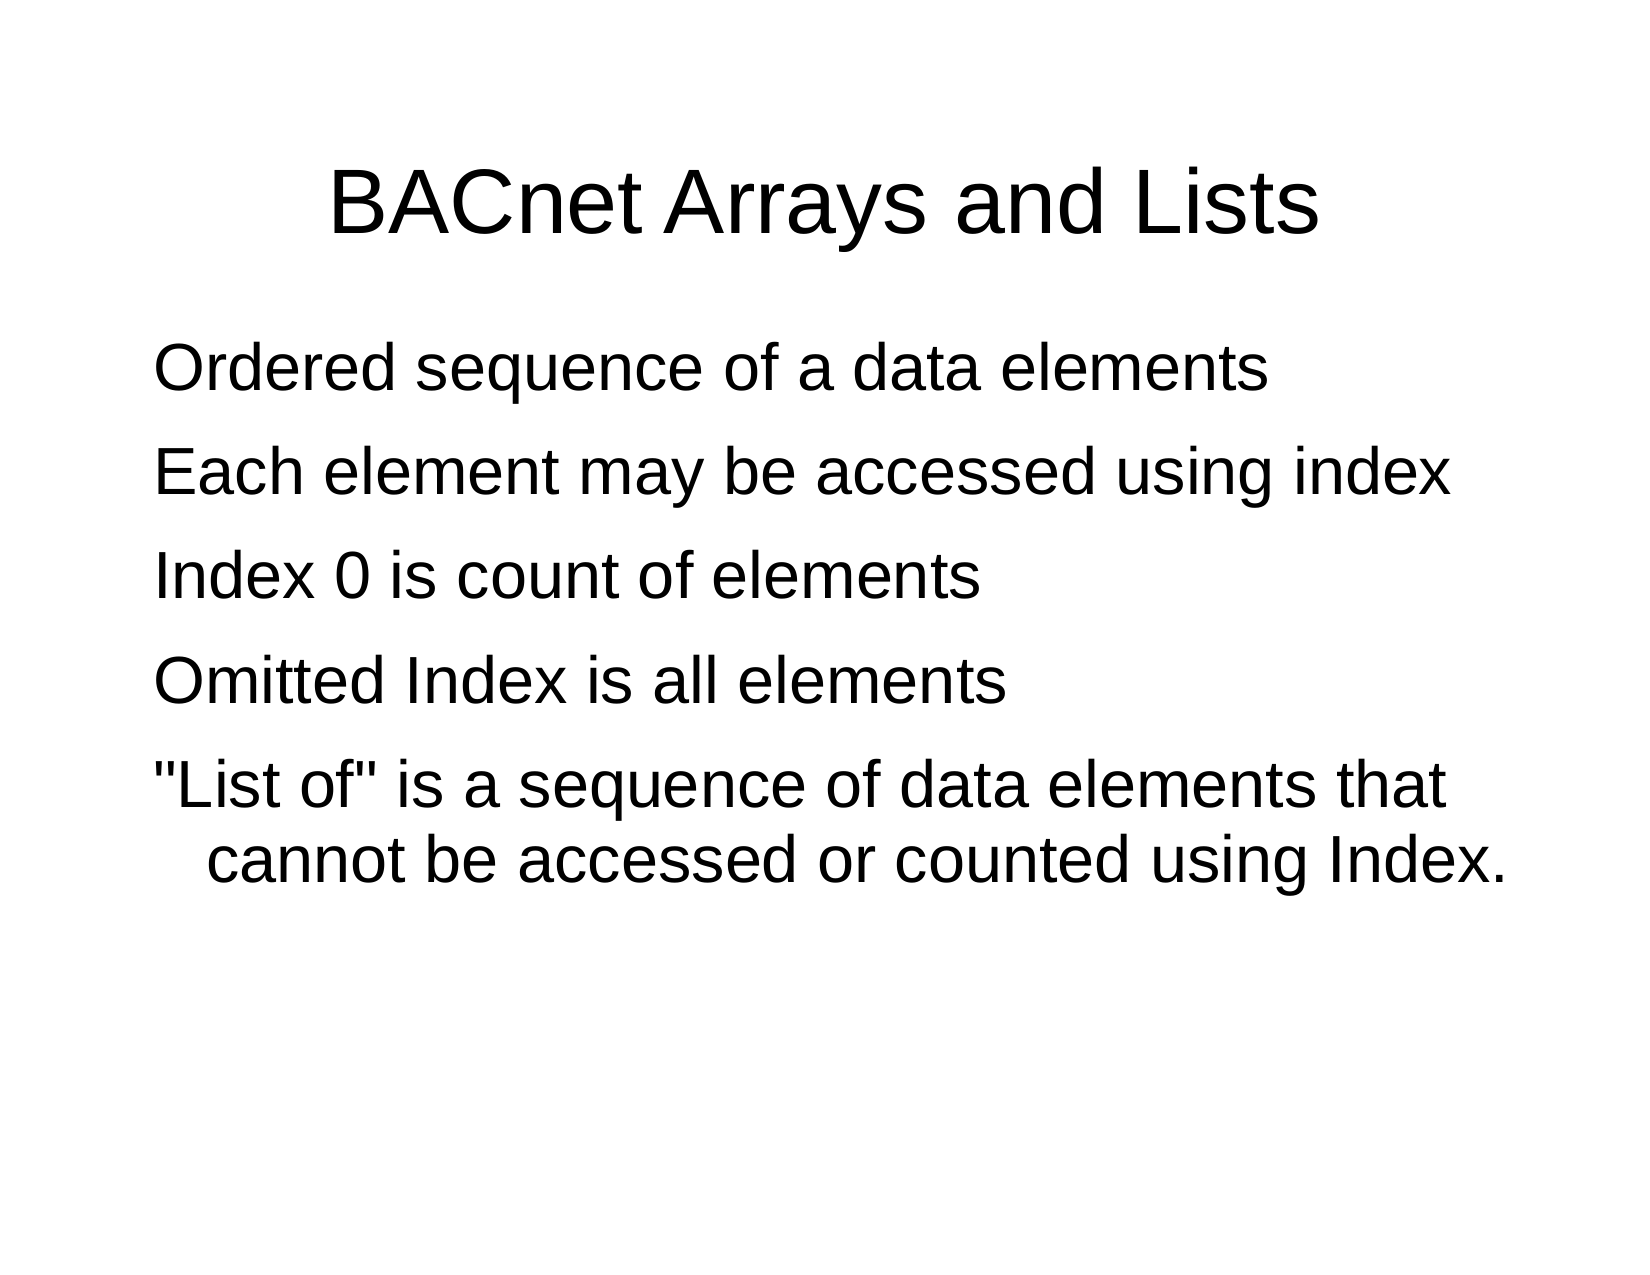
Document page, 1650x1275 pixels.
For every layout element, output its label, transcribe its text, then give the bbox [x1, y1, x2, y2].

title BACnet Arrays and Lists [135, 105, 1515, 299]
list Ordered sequence of a data elements Each element may be accessed using index Index 0 is count of elements Omitted Index is all elements "List of" is a sequence of data elements that cannot be accessed or counted using Index. [135, 329, 1515, 1094]
